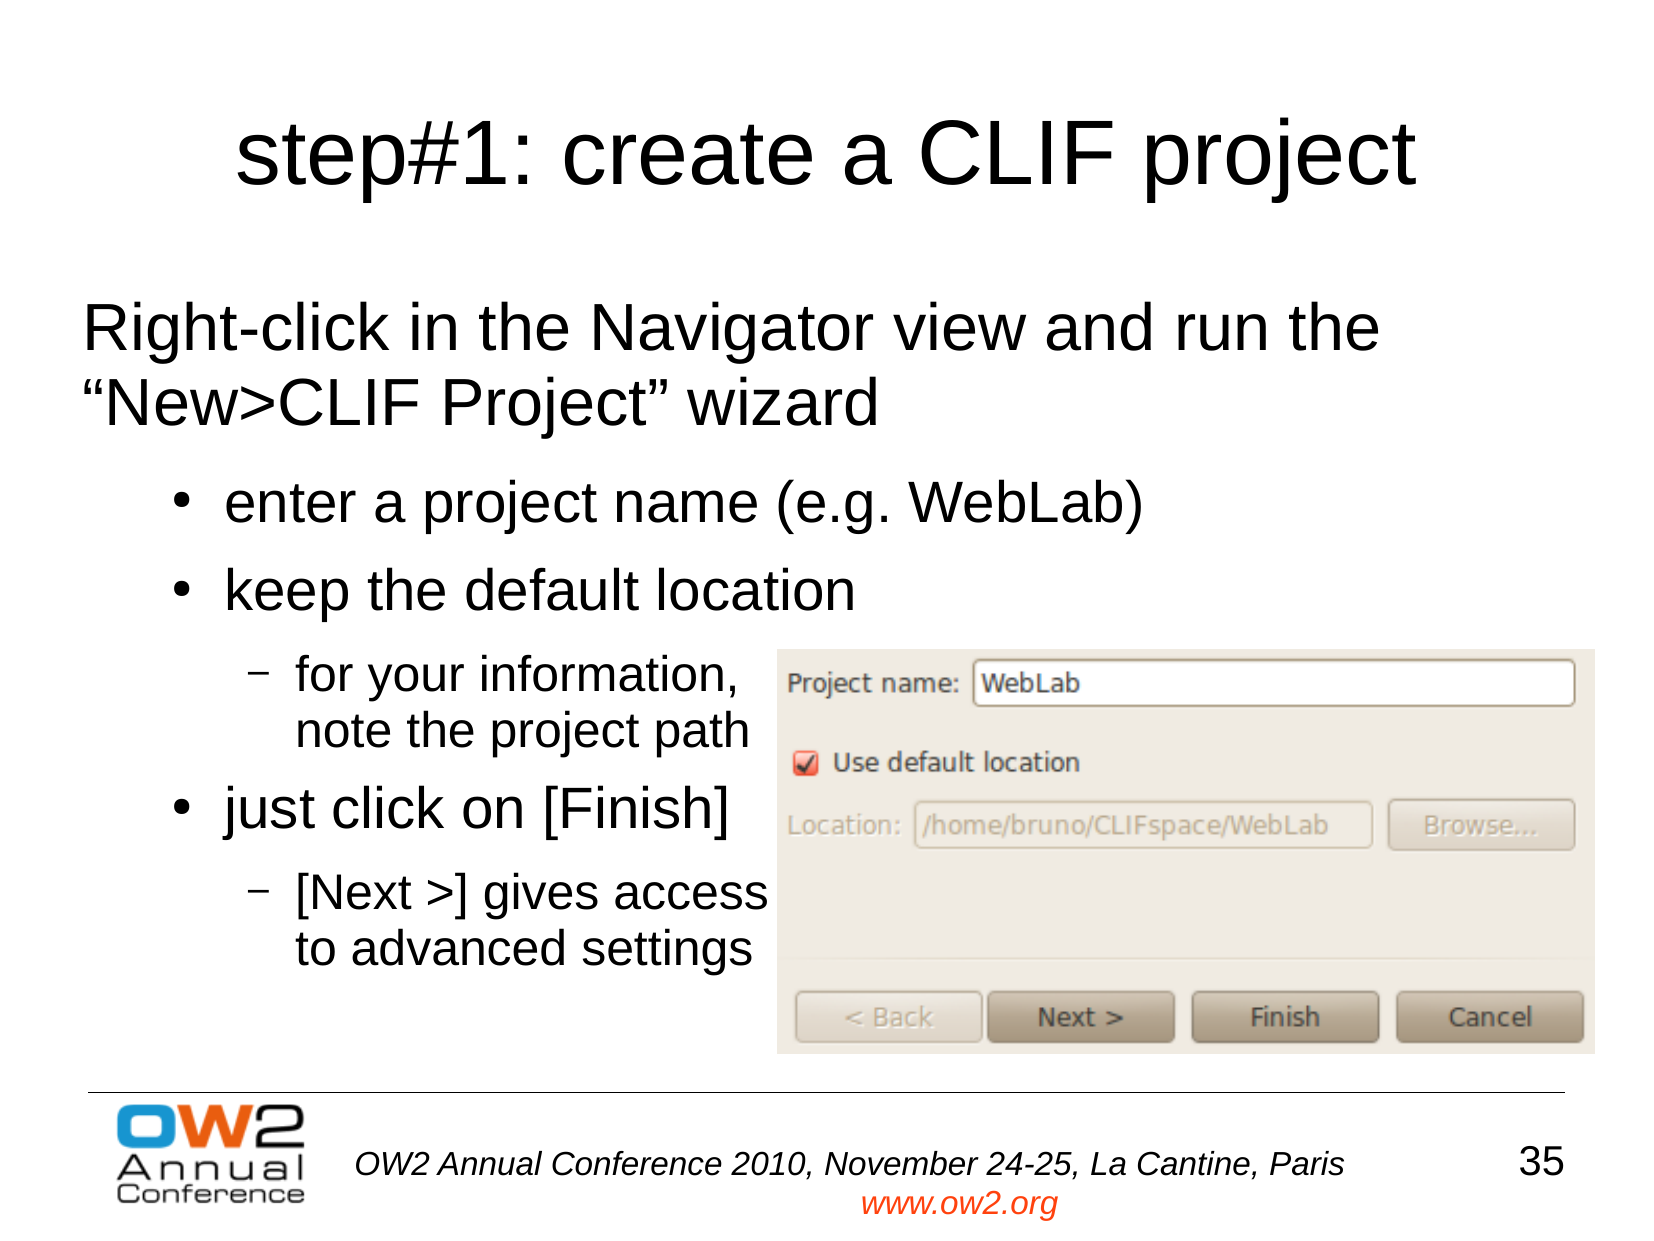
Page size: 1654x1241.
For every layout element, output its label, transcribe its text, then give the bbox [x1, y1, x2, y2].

picture [88, 1094, 333, 1213]
picture [777, 649, 1595, 1054]
list Right-click in the Navigator view and run the “New>CLIF Project” wizard enter a project name (e.g. WebLab) keep the default location for your information, note the project path just click on [Finish] [Next >] gives access to advanced settings [82, 290, 1571, 1094]
title step#1: create a CLIF project [82, 56, 1571, 250]
